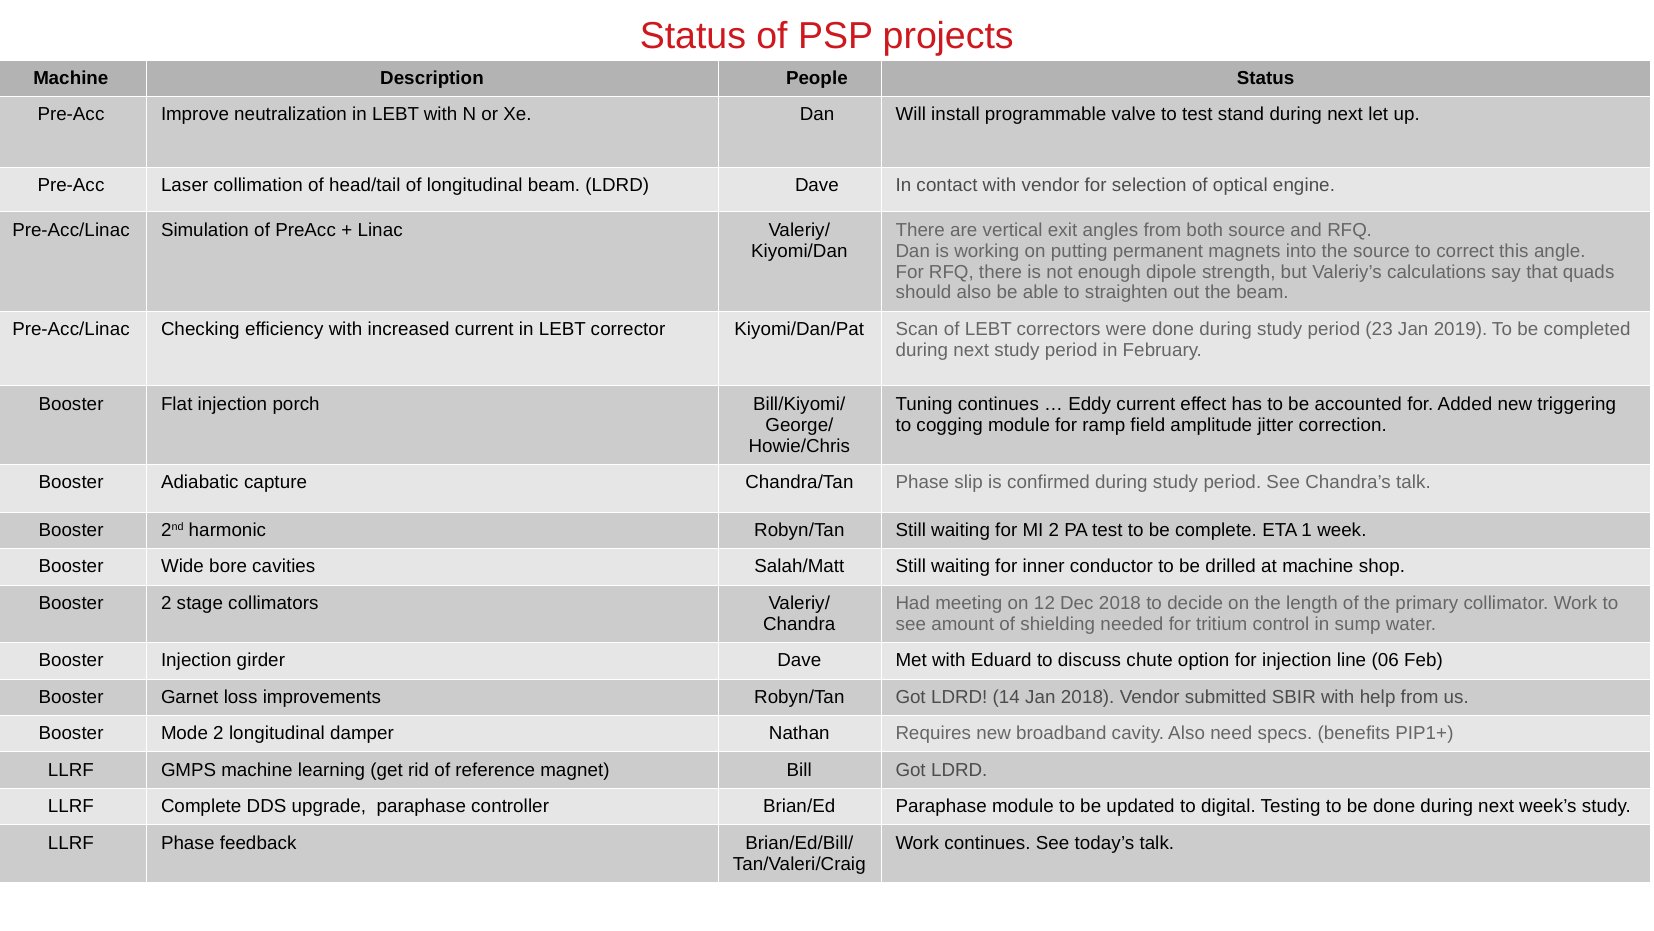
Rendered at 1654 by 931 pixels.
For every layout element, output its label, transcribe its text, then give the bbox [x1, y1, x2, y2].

table_cell LLRF [0, 752, 146, 788]
table_cell Booster [0, 643, 146, 679]
table_cell Salah/Matt [719, 549, 881, 585]
table_cell Robyn/Tan [719, 680, 881, 715]
table_cell Paraphase module to be updated to digital. Testing to be done during next week’s study. [882, 789, 1650, 824]
table_cell Pre-Acc [0, 168, 146, 211]
table_cell Bill [719, 752, 881, 788]
table_cell Still waiting for MI 2 PA test to be complete. ETA 1 week. [882, 513, 1650, 548]
table_cell Phase slip is confirmed during study period. See Chandra’s talk. [882, 465, 1650, 512]
table_cell Phase feedback [147, 825, 718, 882]
table_cell LLRF [0, 789, 146, 824]
table_cell Dave [719, 643, 881, 679]
table_cell Got LDRD! (14 Jan 2018). Vendor submitted SBIR with help from us. [882, 680, 1650, 715]
table_cell In contact with vendor for selection of optical engine. [882, 168, 1650, 211]
table_cell LLRF [0, 825, 146, 882]
table_cell Met with Eduard to discuss chute option for injection line (06 Feb) [882, 643, 1650, 679]
table_cell Improve neutralization in LEBT with N or Xe. [147, 97, 718, 167]
table_cell Booster [0, 465, 146, 512]
table_header Description [147, 61, 718, 96]
table_cell Complete DDS upgrade, paraphase controller [147, 789, 718, 824]
table_cell Still waiting for inner conductor to be drilled at machine shop. [882, 549, 1650, 585]
table_cell Scan of LEBT correctors were done during study period (23 Jan 2019). To be completed during next study period in February. [882, 312, 1650, 385]
table_cell Valeriy/Chandra [719, 586, 881, 642]
table_cell Kiyomi/Dan/Pat [719, 312, 881, 385]
table_cell Wide bore cavities [147, 549, 718, 585]
table_cell Checking efficiency with increased current in LEBT corrector [147, 312, 718, 385]
table_cell Booster [0, 586, 146, 642]
table_header Machine [0, 61, 146, 96]
table_cell Pre-Acc [0, 97, 146, 167]
table_cell Tuning continues … Eddy current effect has to be accounted for. Added new triggering to cogging module for ramp field amplitude jitter correction. [882, 386, 1650, 464]
table_cell Simulation of PreAcc + Linac [147, 212, 718, 311]
table_cell Booster [0, 716, 146, 751]
table_cell Pre-Acc/Linac [0, 212, 146, 311]
table_cell Garnet loss improvements [147, 680, 718, 715]
table_cell Bill/Kiyomi/George/Howie/Chris [719, 386, 881, 464]
table_cell Requires new broadband cavity. Also need specs. (benefits PIP1+) [882, 716, 1650, 751]
table_cell Booster [0, 549, 146, 585]
table_cell Chandra/Tan [719, 465, 881, 512]
table_cell 2 stage collimators [147, 586, 718, 642]
table_cell Dave [719, 168, 881, 211]
table_header Status [882, 61, 1650, 96]
text_box Status of PSP projects [615, 6, 1039, 64]
table_cell Brian/Ed/Bill/Tan/Valeri/Craig [719, 825, 881, 882]
table_cell Work continues. See today’s talk. [882, 825, 1650, 882]
table_cell Booster [0, 513, 146, 548]
table_cell Will install programmable valve to test stand during next let up. [882, 97, 1650, 167]
table_cell 2nd harmonic [147, 513, 718, 548]
table_cell Mode 2 longitudinal damper [147, 716, 718, 751]
table_cell Dan [719, 97, 881, 167]
table_cell Booster [0, 386, 146, 464]
table_cell Laser collimation of head/tail of longitudinal beam. (LDRD) [147, 168, 718, 211]
table_cell Flat injection porch [147, 386, 718, 464]
table_cell Injection girder [147, 643, 718, 679]
table_cell Pre-Acc/Linac [0, 312, 146, 385]
table_cell Got LDRD. [882, 752, 1650, 788]
table_header People [719, 64, 881, 96]
table_cell Booster [0, 680, 146, 715]
table_cell There are vertical exit angles from both source and RFQ. Dan is working on putting permanent magnets into the source to correct this angle. For RFQ, there is not enough dipole strength, but Valeriy’s calculations say that quads should also be able to straighten out the beam. [882, 212, 1650, 311]
table_cell GMPS machine learning (get rid of reference magnet) [147, 752, 718, 788]
table_cell Had meeting on 12 Dec 2018 to decide on the length of the primary collimator. Work to see amount of shielding needed for tritium control in sump water. [882, 586, 1650, 642]
table_cell Robyn/Tan [719, 513, 881, 548]
table_cell Valeriy/Kiyomi/Dan [719, 212, 881, 311]
table_cell Adiabatic capture [147, 465, 718, 512]
table_cell Brian/Ed [719, 789, 881, 824]
table_cell Nathan [719, 716, 881, 751]
